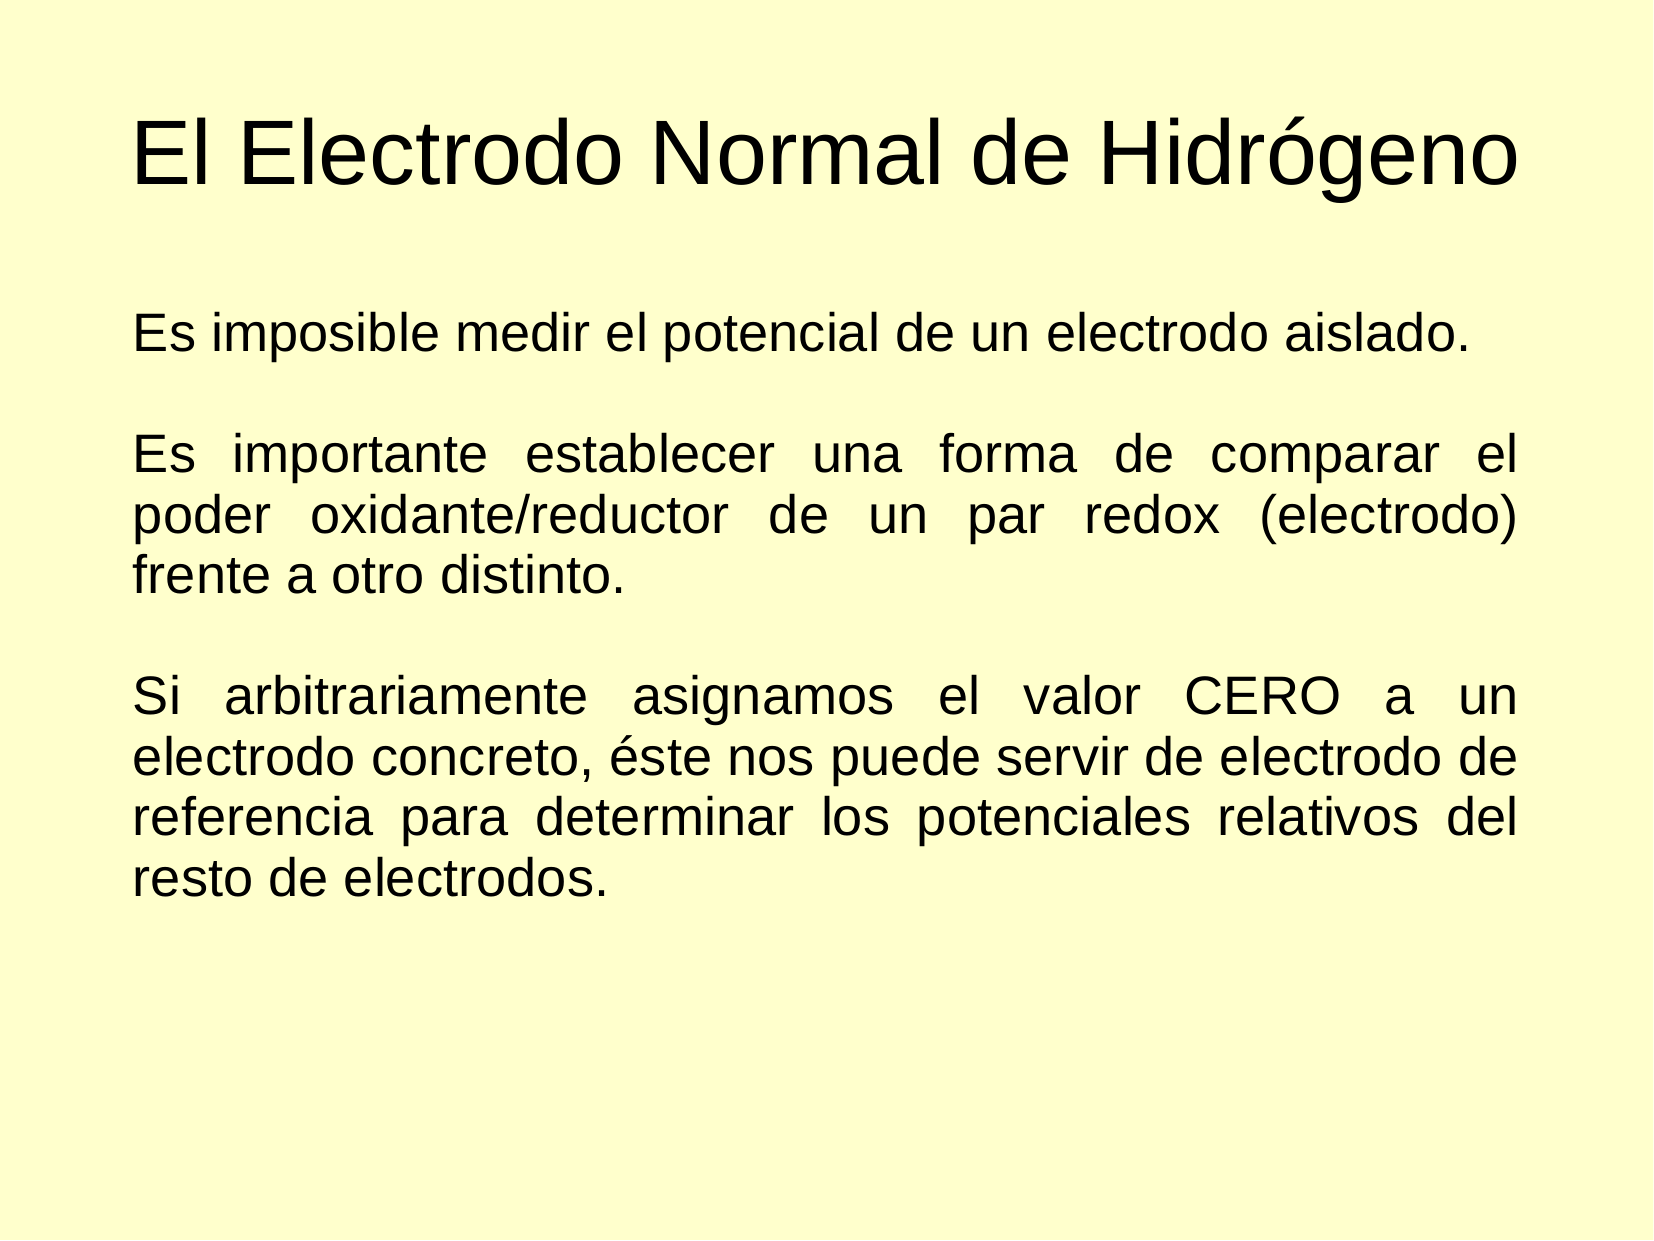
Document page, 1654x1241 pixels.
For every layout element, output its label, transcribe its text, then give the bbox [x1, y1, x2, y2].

title El Electrodo Normal de Hidrógeno [82, 49, 1571, 257]
text_box Es imposible medir el potencial de un electrodo aislado. Es importante establecer una forma de comparar el poder oxidante/reductor de un par redox (electrodo) frente a otro distinto. Si arbitrariamente asignamos el valor CERO a un electrodo concreto, éste nos puede servir de electrodo de referencia para determinar los potenciales relativos del resto de electrodos. [118, 295, 1536, 916]
